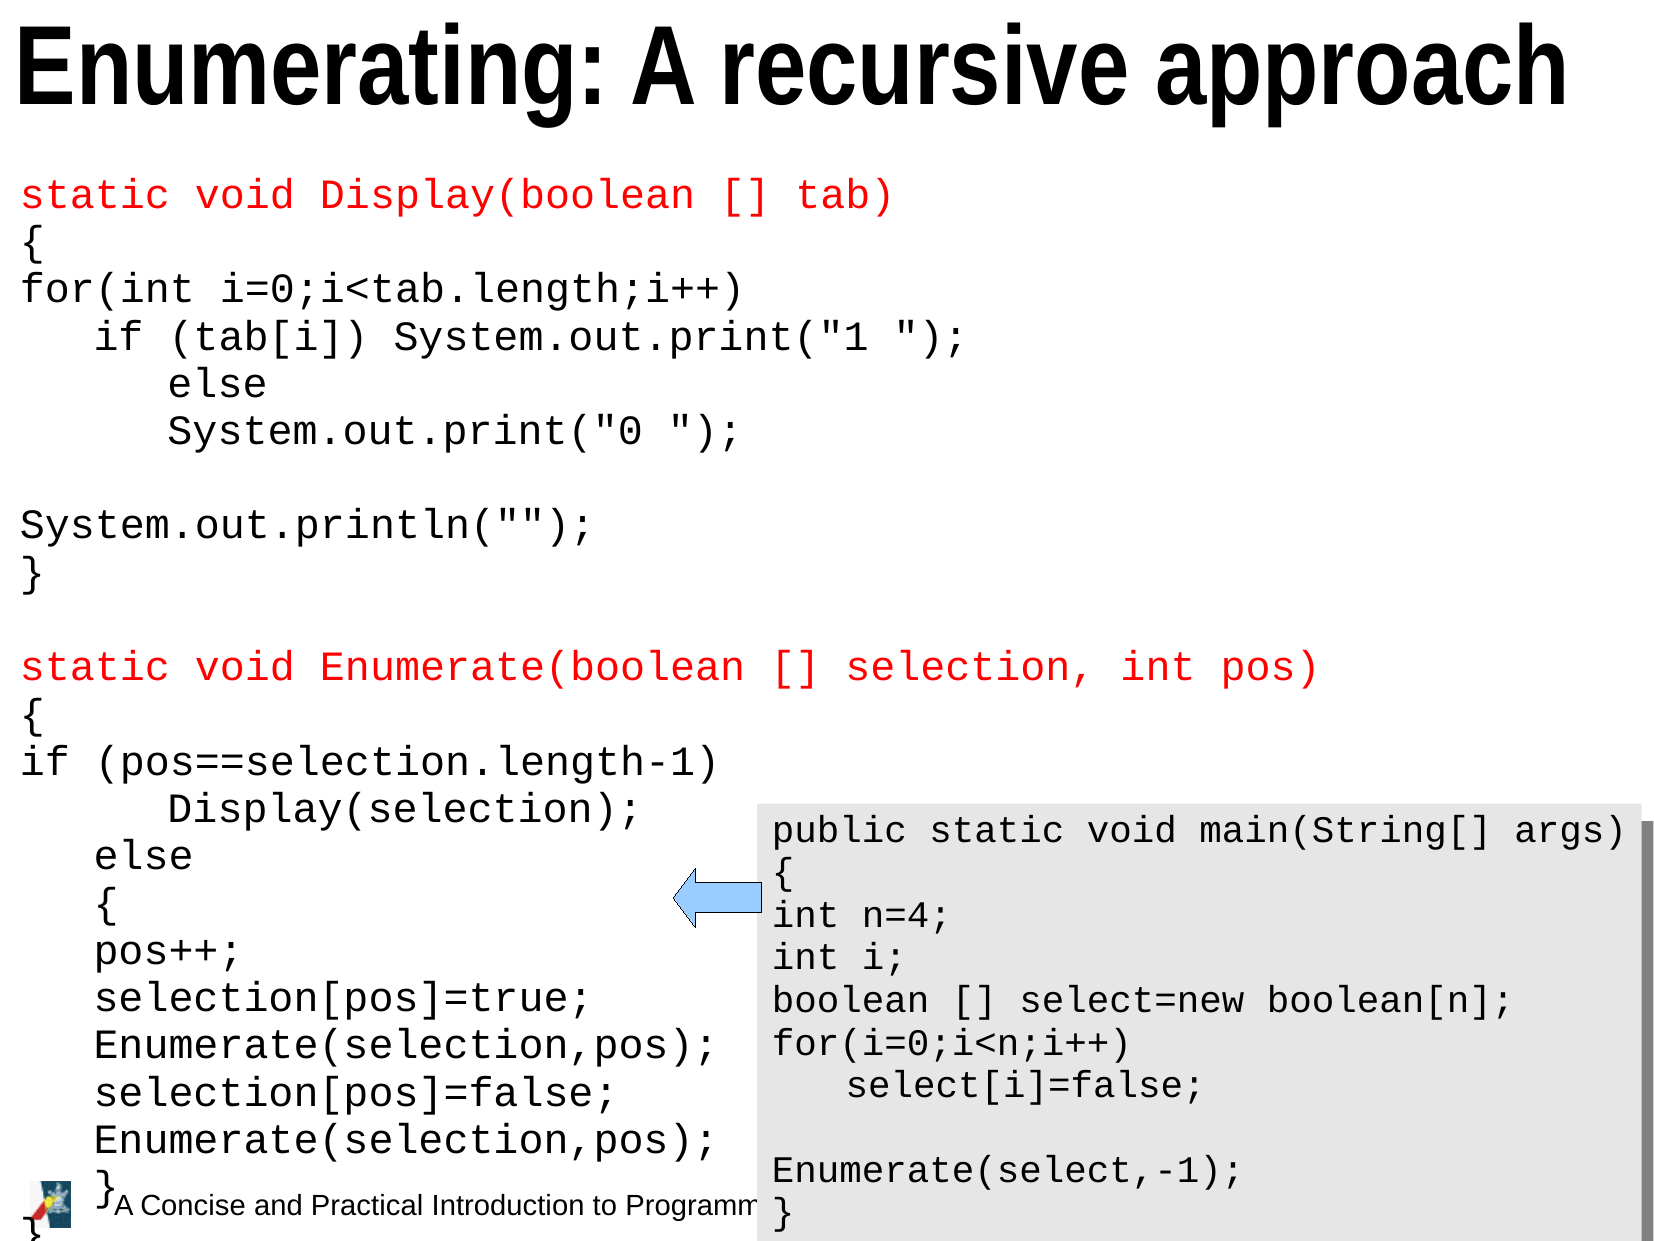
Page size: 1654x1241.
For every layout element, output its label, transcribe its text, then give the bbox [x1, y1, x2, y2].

text_box static void Display(boolean [] tab) { for(int i=0;i<tab.length;i++) if (tab[i]) System.out.print("1 "); else System.out.print("0 "); System.out.println(""); } static void Enumerate(boolean [] selection, int pos) { if (pos==selection.length-1) Display(selection); else { pos++; selection[pos]=true; Enumerate(selection,pos); selection[pos]=false; Enumerate(selection,pos); } } [5, 166, 1335, 1211]
picture [29, 1211, 71, 1228]
text_box public static void main(String[] args) { int n=4; int i; boolean [] select=new boolean[n]; for(i=0;i<n;i++) select[i]=false; Enumerate(select,-1); } [757, 803, 1642, 1217]
text_box Enumerating: A recursive approach [0, 0, 1586, 136]
text_box [673, 868, 762, 928]
